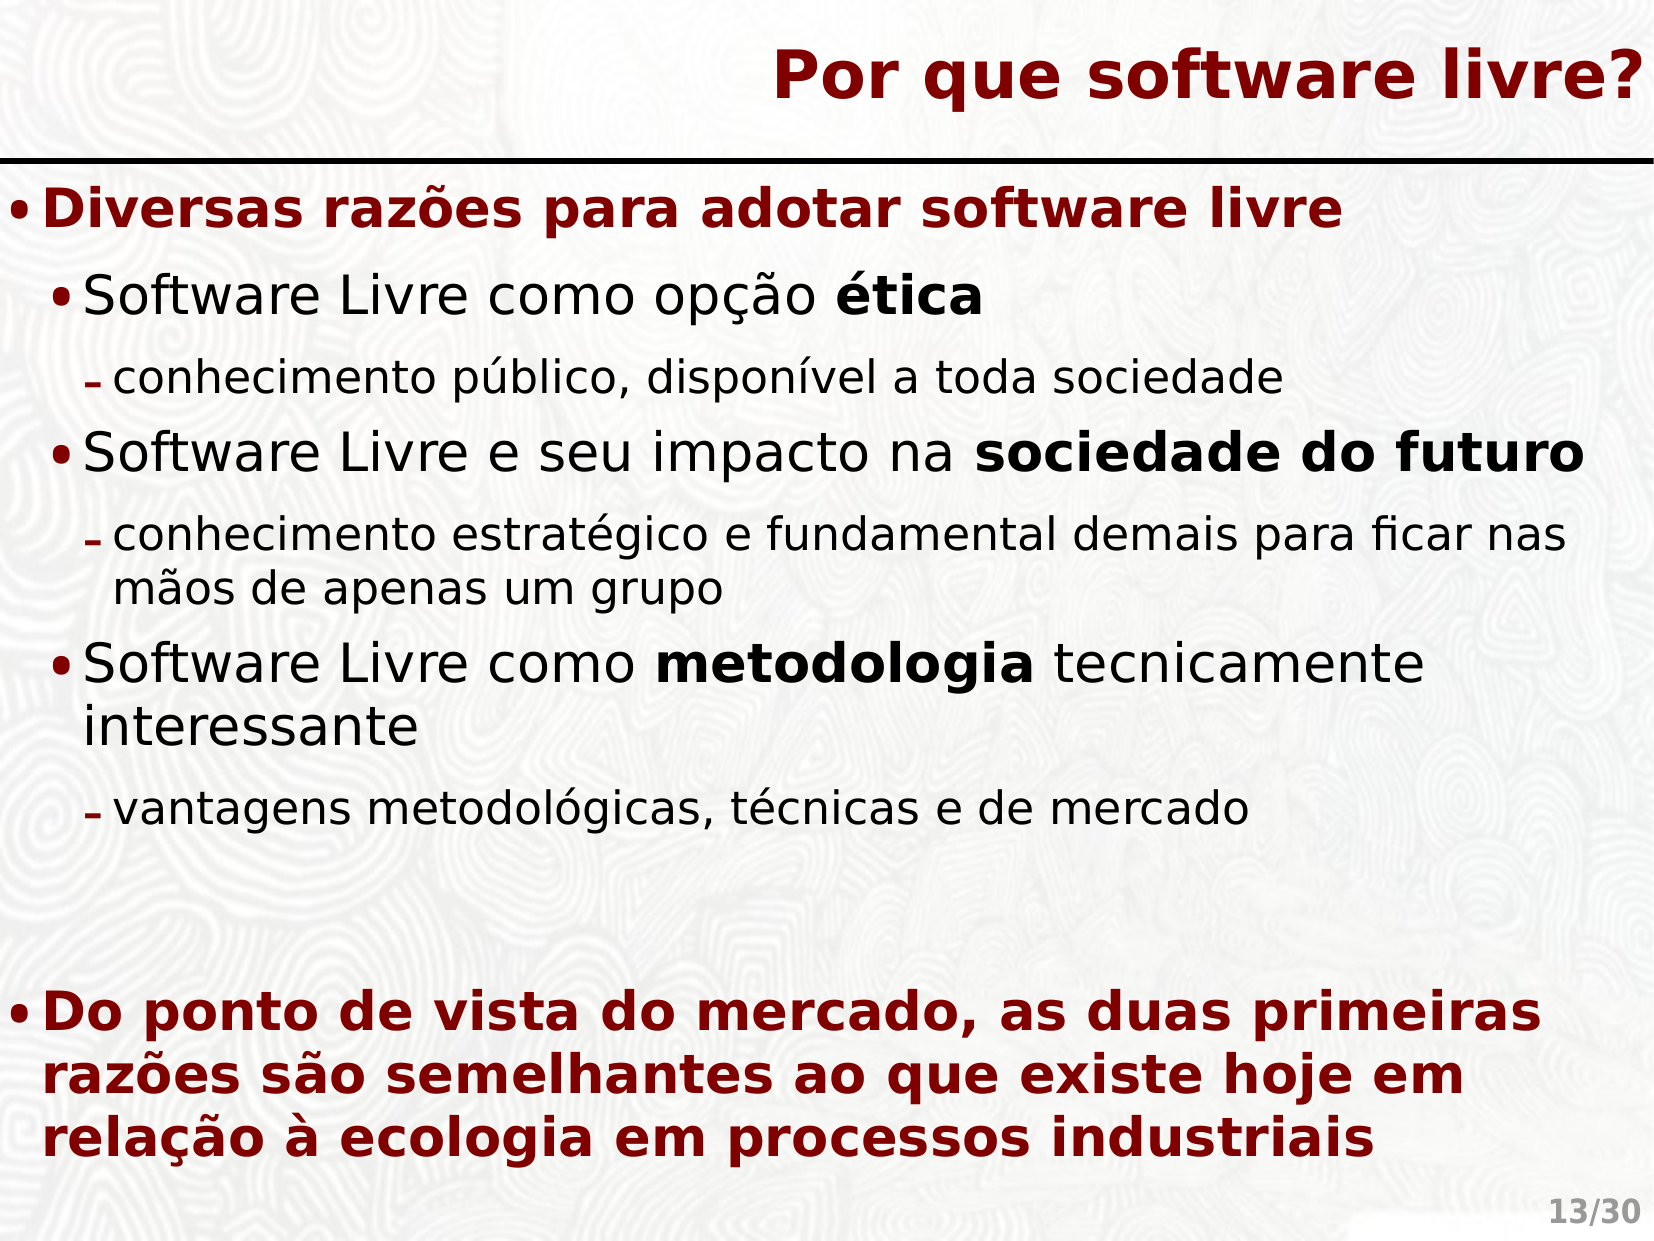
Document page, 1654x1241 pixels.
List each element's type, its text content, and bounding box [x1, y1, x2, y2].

picture [0, 0, 1654, 158]
title Por que software livre? [602, 0, 1648, 153]
list Diversas razões para adotar software livre Software Livre como opção ética conhecimento público, disponível a toda sociedade Software Livre e seu impacto na sociedade do futuro conhecimento estratégico e fundamental demais para ficar nas mãos de apenas um grupo Software Livre como metodologia tecnicamente interessante vantagens metodológicas, técnicas e de mercado Do ponto de vista do mercado, as duas primeiras razões são semelhantes ao que existe hoje em relação à ecologia em processos industriais [5, 177, 1654, 1229]
picture [0, 164, 1654, 1241]
